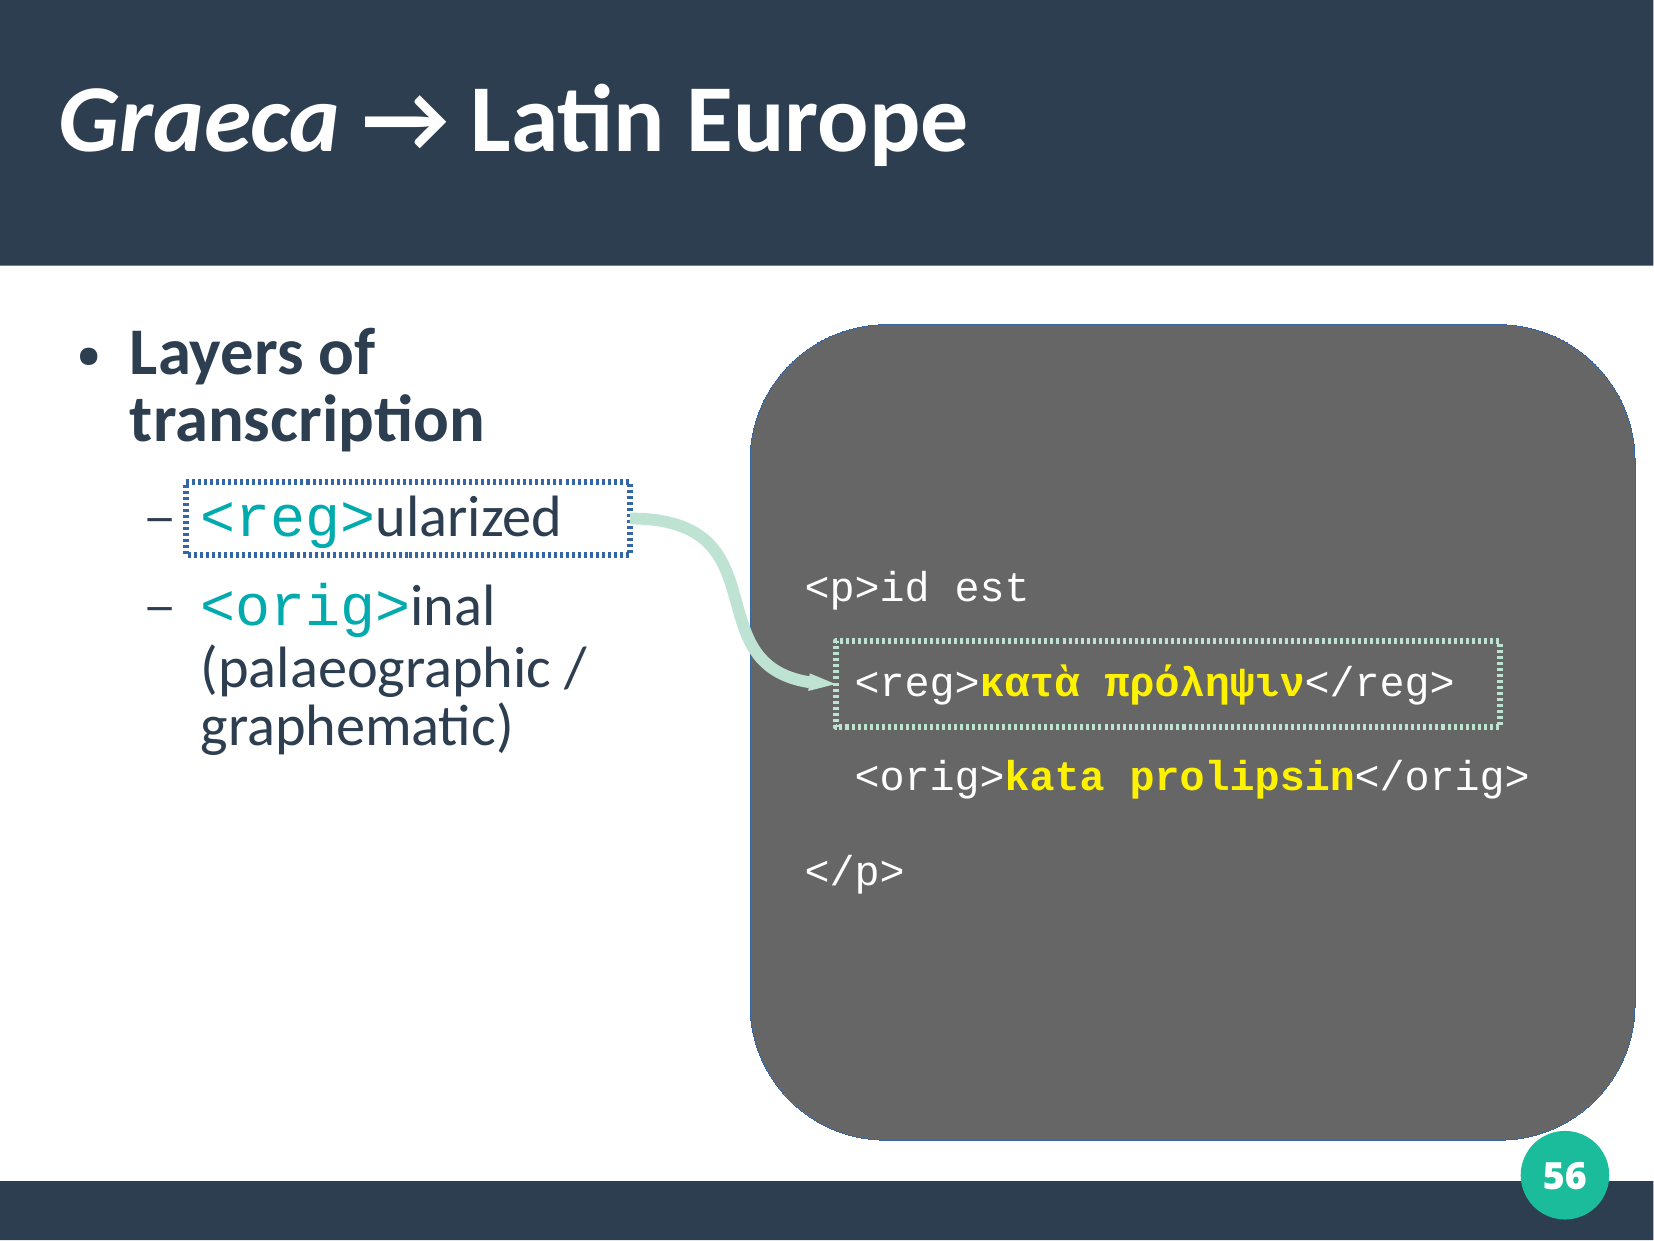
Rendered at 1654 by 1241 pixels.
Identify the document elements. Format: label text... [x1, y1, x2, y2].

title Graeca → Latin Europe [59, 49, 1595, 207]
text_box <p>id est <reg>κατὰ πρόληψιν</reg> <orig>kata prolipsin</orig> </p> [750, 324, 1636, 1141]
list Layers of transcription <reg>ularized <orig>inal (palaeographic / graphematic) [59, 324, 646, 1152]
